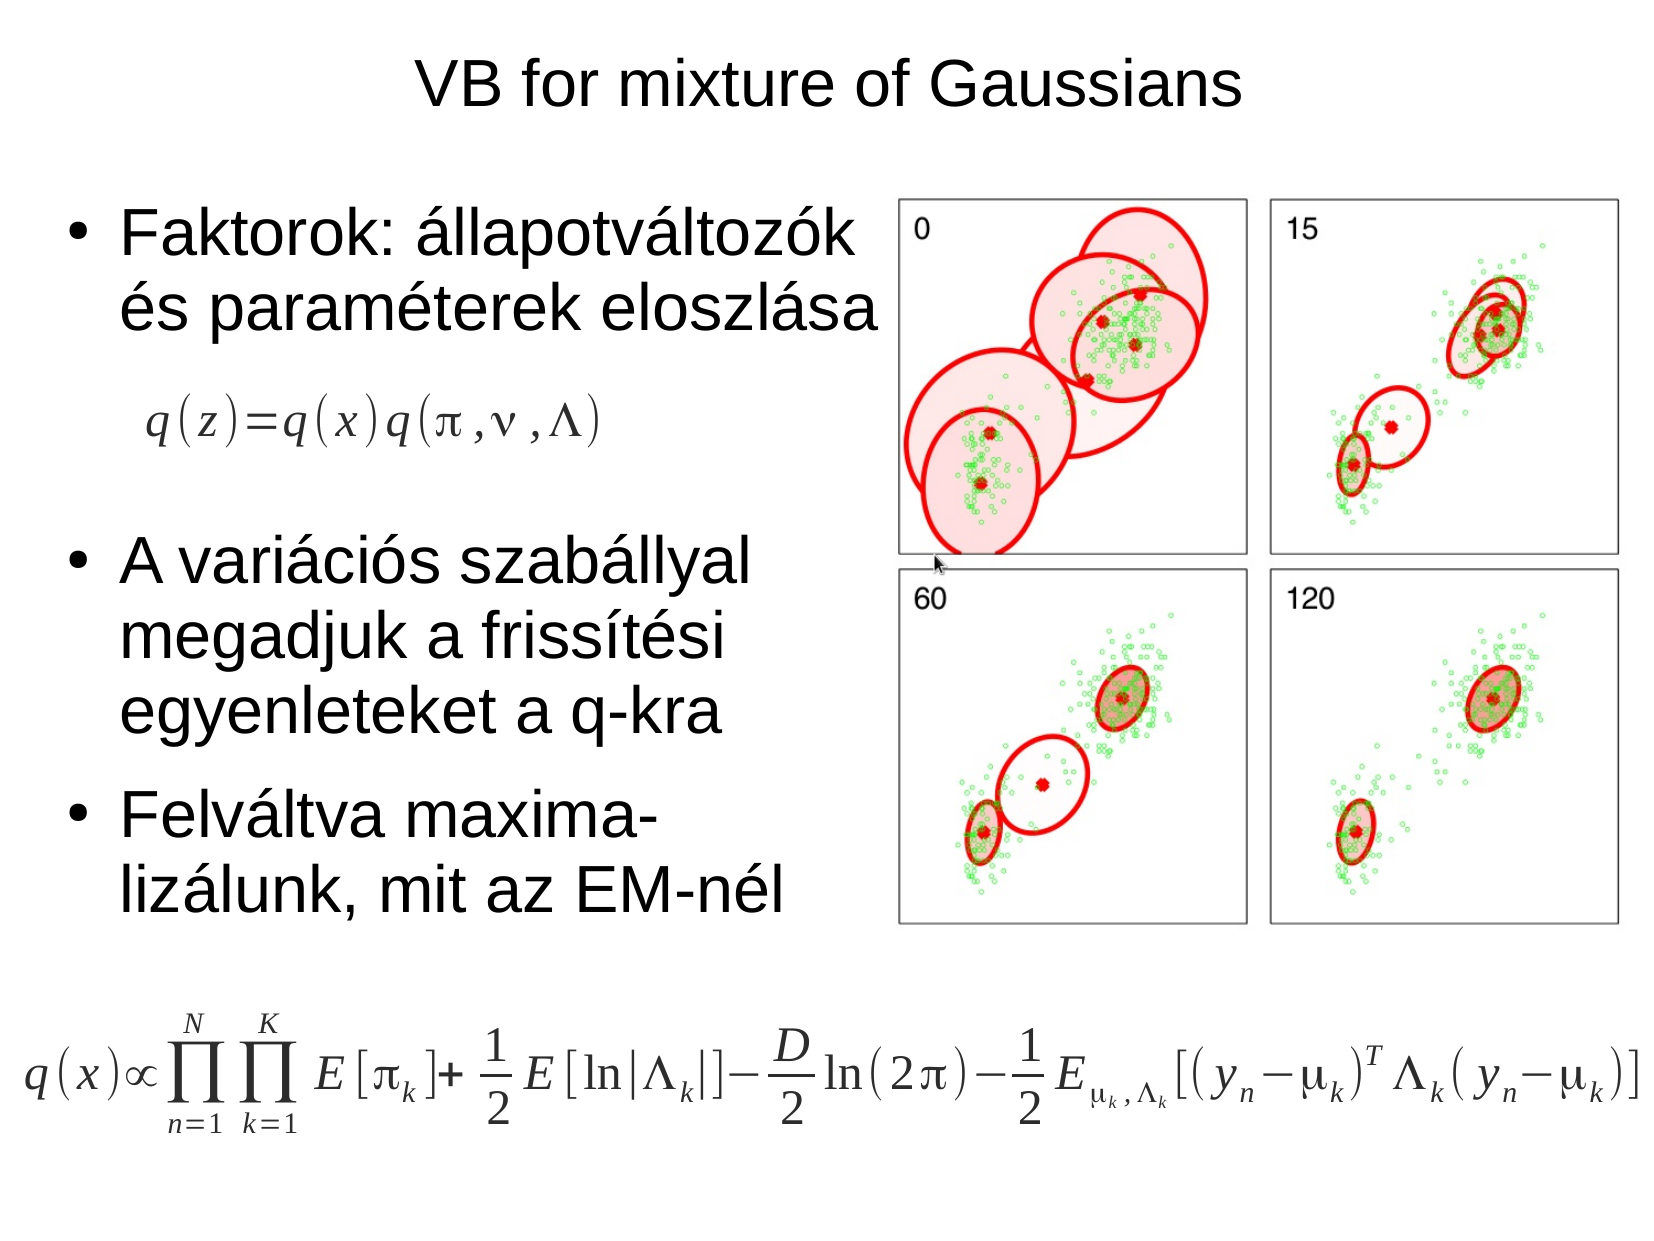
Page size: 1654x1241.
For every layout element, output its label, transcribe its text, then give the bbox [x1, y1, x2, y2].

title VB for mixture of Gaussians [85, 32, 1574, 134]
list Faktorok: állapotváltozók és paraméterek eloszlása A variációs szabállyal megadjuk a frissítési egyenleteket a q-kra Felváltva maxima- lizálunk, mit az EM-nél [48, 195, 1537, 1005]
chart [132, 390, 616, 451]
picture [885, 194, 1639, 946]
chart [11, 1005, 1654, 1141]
